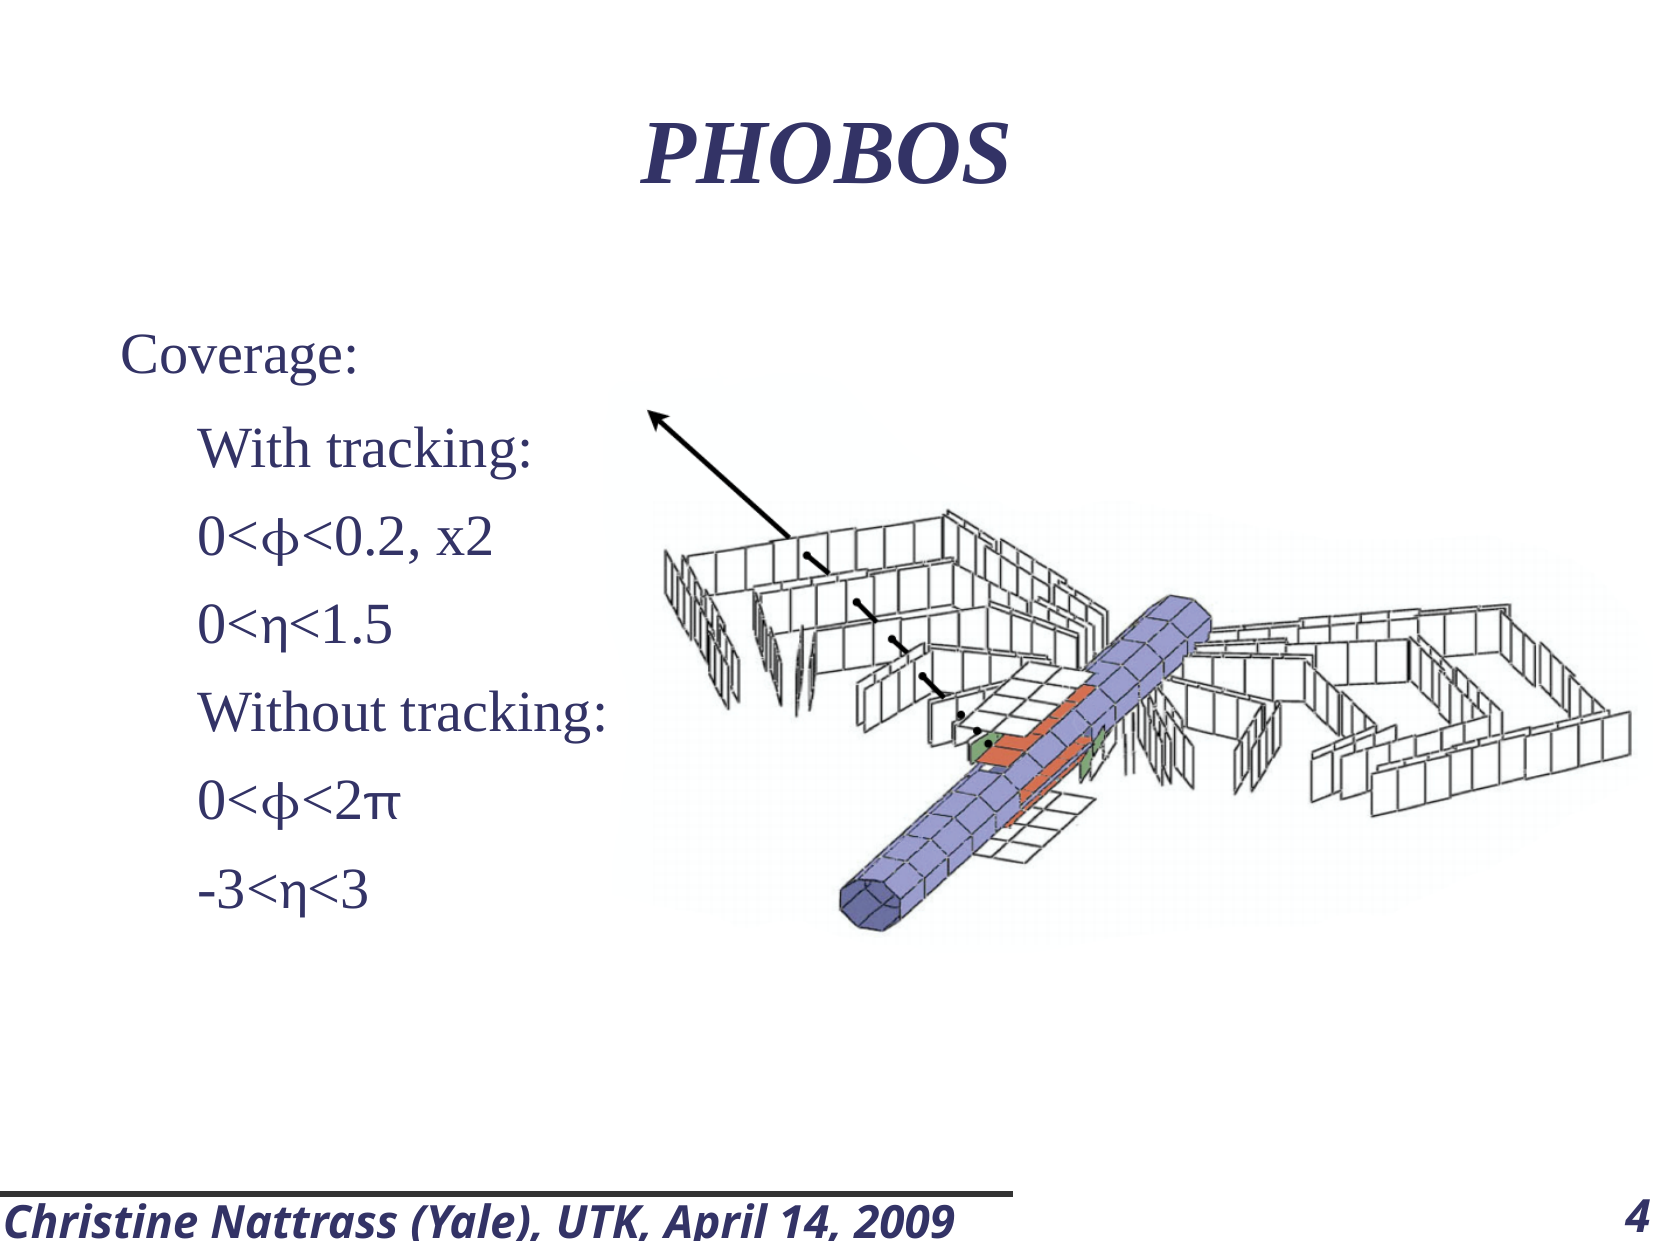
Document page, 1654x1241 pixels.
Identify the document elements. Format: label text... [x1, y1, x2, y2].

picture [638, 368, 1654, 953]
list Coverage: With tracking: 0<<0.2, x2 0<<1.5 Without tracking: 0<<2 -3<<3 [102, 321, 638, 1052]
title PHOBOS [82, 49, 1571, 257]
